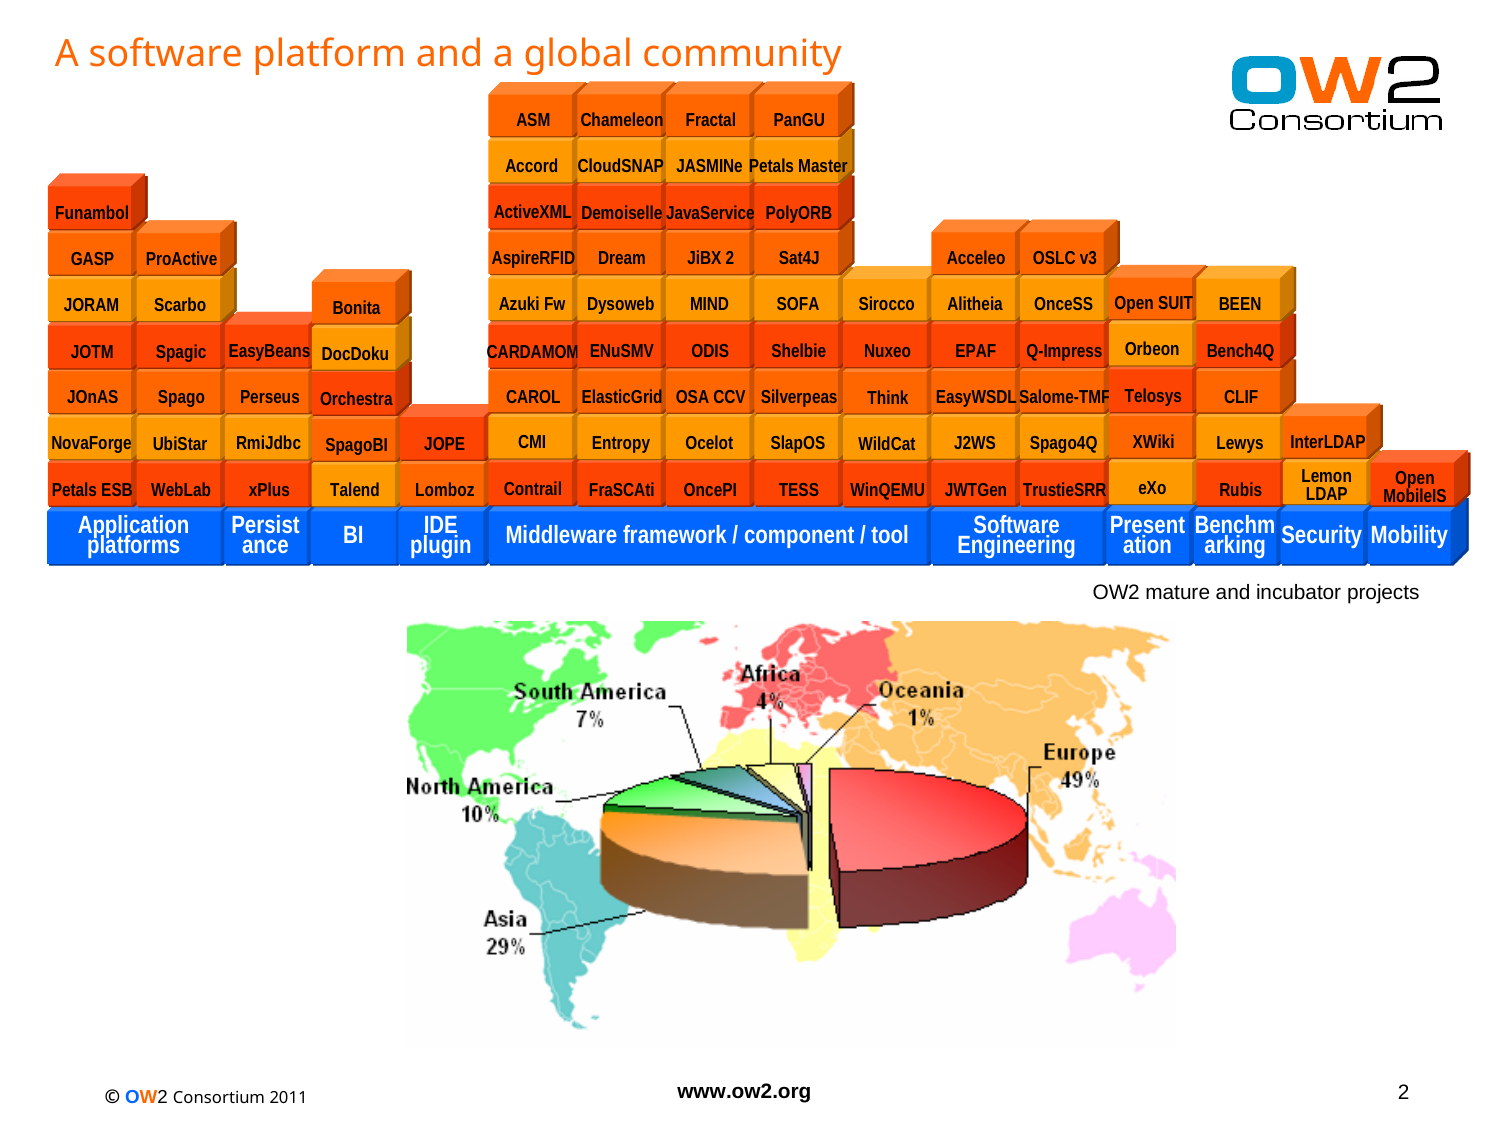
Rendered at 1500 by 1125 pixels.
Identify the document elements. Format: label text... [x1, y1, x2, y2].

text_box Fractal [685, 112, 736, 131]
text_box Perseus [239, 389, 300, 408]
text_box AspireRFID [491, 250, 576, 269]
text_box Accord [505, 158, 559, 177]
text_box Lewys [1216, 434, 1264, 453]
text_box Rubis [1219, 481, 1263, 500]
text_box CAROL [505, 388, 561, 407]
text_box Orchestra [320, 390, 393, 409]
text_box Salome-TMF [1019, 388, 1108, 408]
text_box Spagic [398, 507, 486, 512]
text_box Azuki Fw [498, 296, 566, 315]
text_box Spagic [155, 343, 207, 362]
text_box BI [310, 512, 395, 564]
title The OW2 project Tool Box [931, 506, 1105, 512]
picture [407, 621, 1176, 1048]
text_box Dysoweb [587, 296, 655, 315]
text_box OncePI [683, 481, 737, 500]
text_box Chameleon [580, 112, 664, 131]
text_box OSLC v3 [1032, 250, 1098, 269]
text_box BEEN [1218, 296, 1262, 315]
picture [1224, 47, 1450, 134]
text_box Persist ance [224, 512, 306, 564]
text_box GASP [70, 250, 115, 270]
text_box FraSCAti [588, 481, 655, 500]
text_box IDE plugin [398, 512, 483, 564]
text_box JORAM [63, 296, 120, 315]
text_box WinQEMU [850, 482, 925, 501]
text_box EPAF [955, 342, 997, 362]
text_box TESS [778, 481, 820, 500]
text_box PolyORB [765, 204, 833, 223]
text_box Shelbie [771, 343, 827, 362]
text_box MIND [689, 296, 730, 315]
text_box Lewys [47, 507, 223, 512]
text_box Open SUIT [1114, 295, 1194, 314]
text_box WildCat [858, 435, 916, 454]
text_box ElasticGrid [581, 388, 663, 408]
text_box Funambol [55, 205, 130, 224]
text_box Orbeon [1124, 341, 1180, 360]
text_box discussion and vote by the Technology Council [488, 506, 929, 512]
text_box JOnAS [66, 389, 119, 408]
text_box Ocelot [685, 434, 734, 454]
text_box Petals ESB [51, 481, 133, 501]
text_box Demoiselle [581, 204, 663, 223]
text_box SpagoBI [325, 436, 389, 456]
text_box Q-Impress [1026, 342, 1103, 362]
text_box CLIF [310, 508, 398, 512]
text_box SlapOS [770, 434, 826, 454]
text_box Nuxeo [864, 343, 912, 362]
text_box Sat4J [778, 250, 820, 269]
text_box Dream [598, 250, 647, 269]
text_box Security [1280, 512, 1363, 564]
text_box EasyWSDL [935, 388, 1017, 408]
text_box Entropy [591, 434, 651, 454]
text_box xPlus [248, 482, 290, 501]
text_box ODIS [691, 343, 730, 362]
text_box NovaForge [51, 435, 132, 454]
text_box JOPE [424, 435, 466, 454]
text_box RmiJdbc [235, 435, 302, 454]
text_box Spago4Q [1029, 434, 1098, 453]
text_box WebLab [151, 482, 212, 501]
text_box Software Engineering [931, 512, 1102, 564]
text_box Presentation [1106, 512, 1188, 564]
text_box Bench4Q [1206, 342, 1275, 362]
text_box Silverpeas [760, 388, 838, 408]
text_box Talend [330, 482, 381, 501]
text_box PanGU [773, 112, 826, 131]
text_box ActiveXML [493, 204, 573, 223]
text_box Spago [157, 389, 206, 408]
text_box eXo [1138, 479, 1167, 499]
text_box Middleware framework / component / tool [488, 512, 926, 564]
text_box ENuSMV [589, 343, 654, 362]
text_box CLIF [1224, 388, 1259, 408]
text_box Think [867, 389, 909, 408]
text_box JWTGen [944, 481, 1008, 500]
text_box CMI [518, 434, 547, 453]
text_box Mobility [1368, 512, 1450, 564]
text_box Bonita [332, 299, 381, 318]
text_box Scarbo [154, 296, 207, 316]
text_box InterLDAP [1290, 433, 1366, 453]
text_box Contrail [503, 481, 562, 500]
text_box [47, 81, 1471, 508]
text_box Acceleo [946, 250, 1006, 269]
text_box Open MobileIS [1383, 469, 1447, 507]
text_box ASM [516, 112, 551, 131]
text_box JOTM [70, 344, 114, 363]
text_box Benchmarking [1193, 512, 1276, 564]
text_box UbiStar [152, 435, 208, 454]
text_box Alitheia [947, 296, 1003, 315]
text_box J2WS [954, 434, 996, 453]
text_box TrustieSRR [1022, 481, 1107, 500]
text_box Open CCM [224, 508, 309, 512]
text_box EasyBeans [228, 343, 311, 362]
text_box CARDAMOM [486, 343, 577, 362]
text_box JASMINe [676, 157, 743, 177]
text_box Application platforms [47, 512, 220, 564]
text_box Telosys [1124, 388, 1182, 407]
text_box Petals Master [748, 157, 848, 177]
text_box OSA CCV [675, 388, 746, 408]
text_box JavaService [666, 204, 754, 223]
text_box OnceSS [1034, 296, 1094, 315]
text_box SOFA [776, 296, 820, 315]
text_box DocDoku [321, 345, 390, 364]
title A software platform and a global community [41, 0, 1141, 95]
text_box OW2 mature and incubator projects [1092, 566, 1447, 615]
text_box Sirocco [858, 296, 916, 315]
text_box XWiki [1132, 433, 1175, 453]
text_box ProActive [145, 250, 218, 270]
text_box JiBX 2 [687, 250, 735, 269]
text_box Lemon LDAP [1301, 468, 1353, 505]
text_box Lomboz [415, 481, 475, 501]
text_box CloudSNAP [577, 157, 665, 177]
